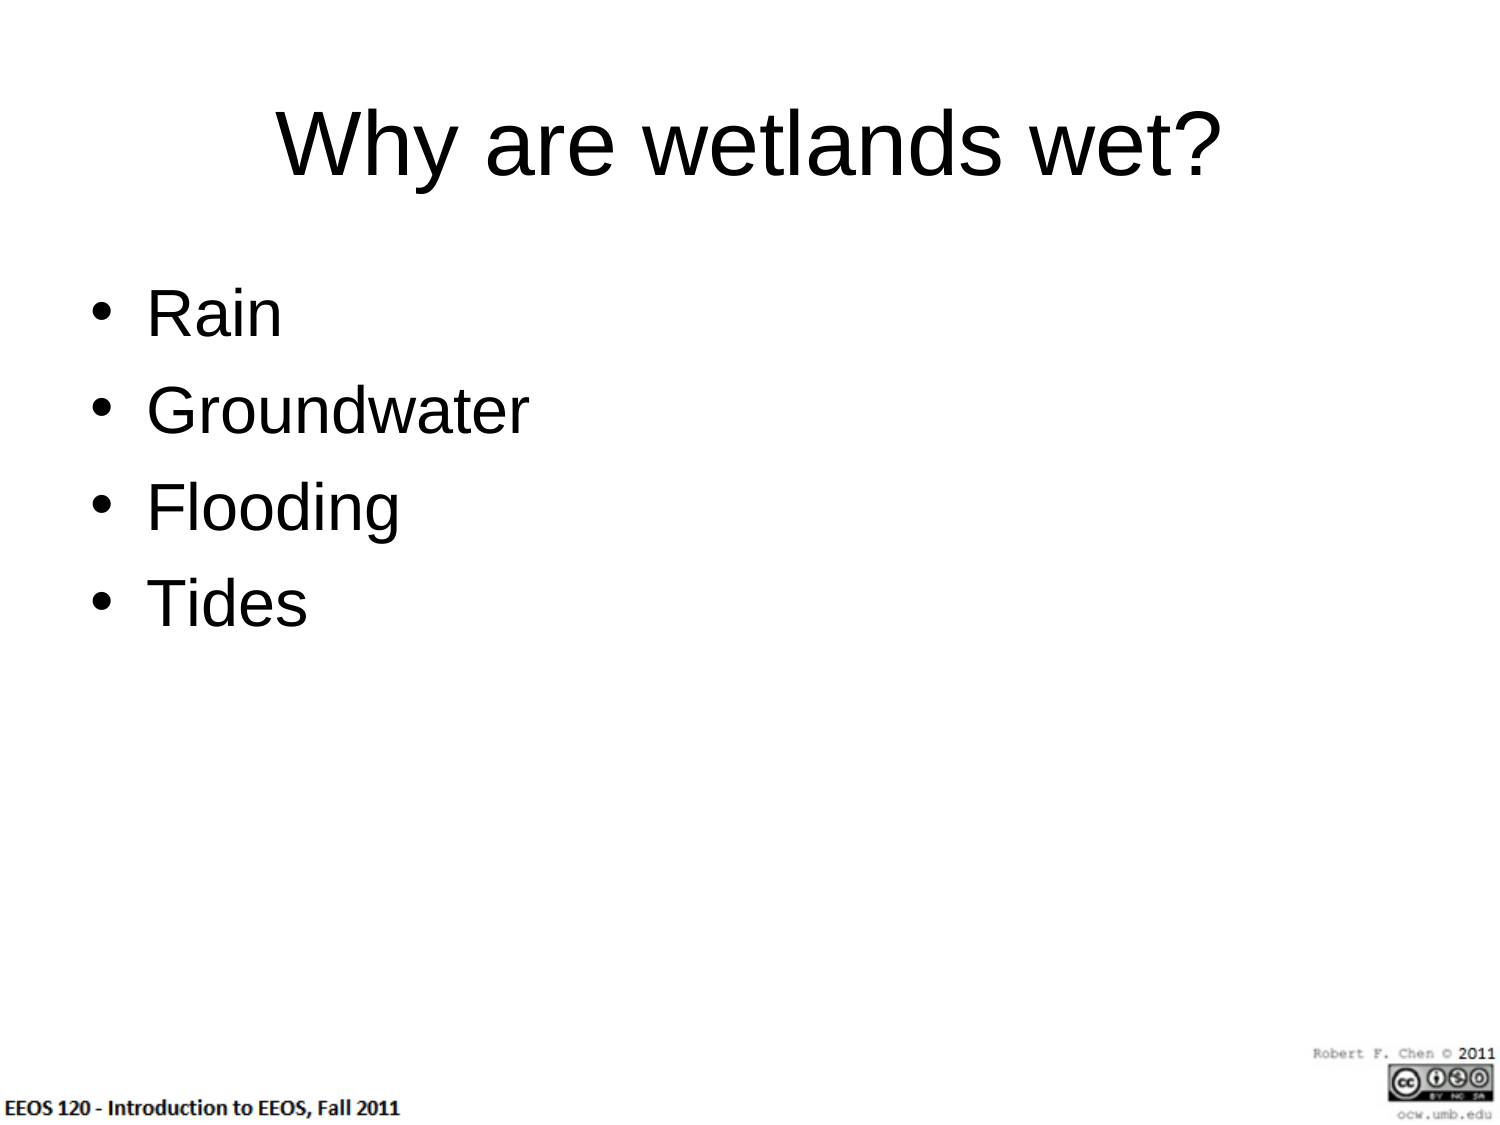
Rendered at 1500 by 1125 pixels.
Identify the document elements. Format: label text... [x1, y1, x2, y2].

title Why are wetlands wet? [75, 45, 1426, 233]
picture [1304, 1042, 1500, 1125]
list Rain Groundwater Flooding Tides [75, 262, 1426, 1006]
picture [0, 1090, 405, 1125]
